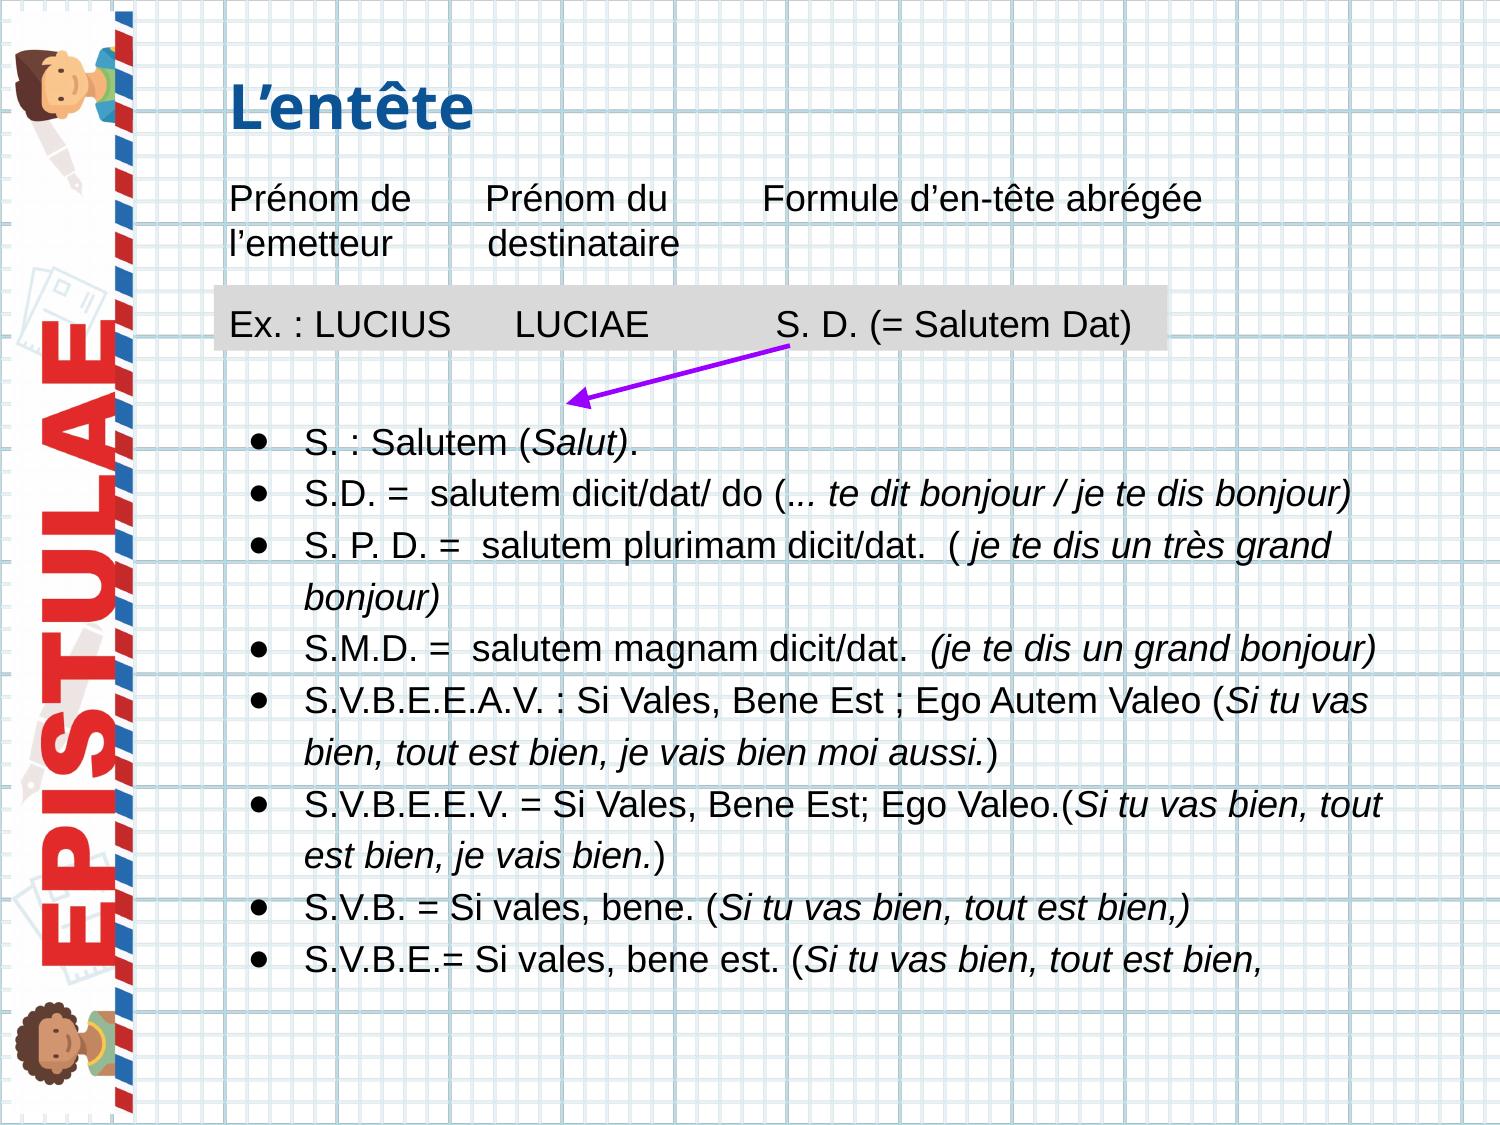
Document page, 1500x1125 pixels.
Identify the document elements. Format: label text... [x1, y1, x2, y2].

text_box S. : Salutem (Salut). S.D. = salutem dicit/dat/ do (... te dit bonjour / je te dis bonjour) S. P. D. = salutem plurimam dicit/dat. ( je te dis un très grand bonjour) S.M.D. = salutem magnam dicit/dat. (je te dis un grand bonjour) S.V.B.E.E.A.V. : Si Vales, Bene Est ; Ego Autem Valeo (Si tu vas bien, tout est bien, je vais bien moi aussi.) S.V.B.E.E.V. = Si Vales, Bene Est; Ego Valeo.(Si tu vas bien, tout est bien, je vais bien.) S.V.B. = Si vales, bene. (Si tu vas bien, tout est bien,) S.V.B.E.= Si vales, bene est. (Si tu vas bien, tout est bien, [213, 350, 1435, 970]
picture [0, 0, 1500, 1125]
text_box Ex. : LUCIUS LUCIAE S. D. (= Salutem Dat) [213, 285, 1168, 350]
text_box L’entête [213, 51, 1110, 159]
text_box Prénom de Prénom du Formule d’en-tête abrégée l’emetteur destinataire [213, 159, 1494, 324]
